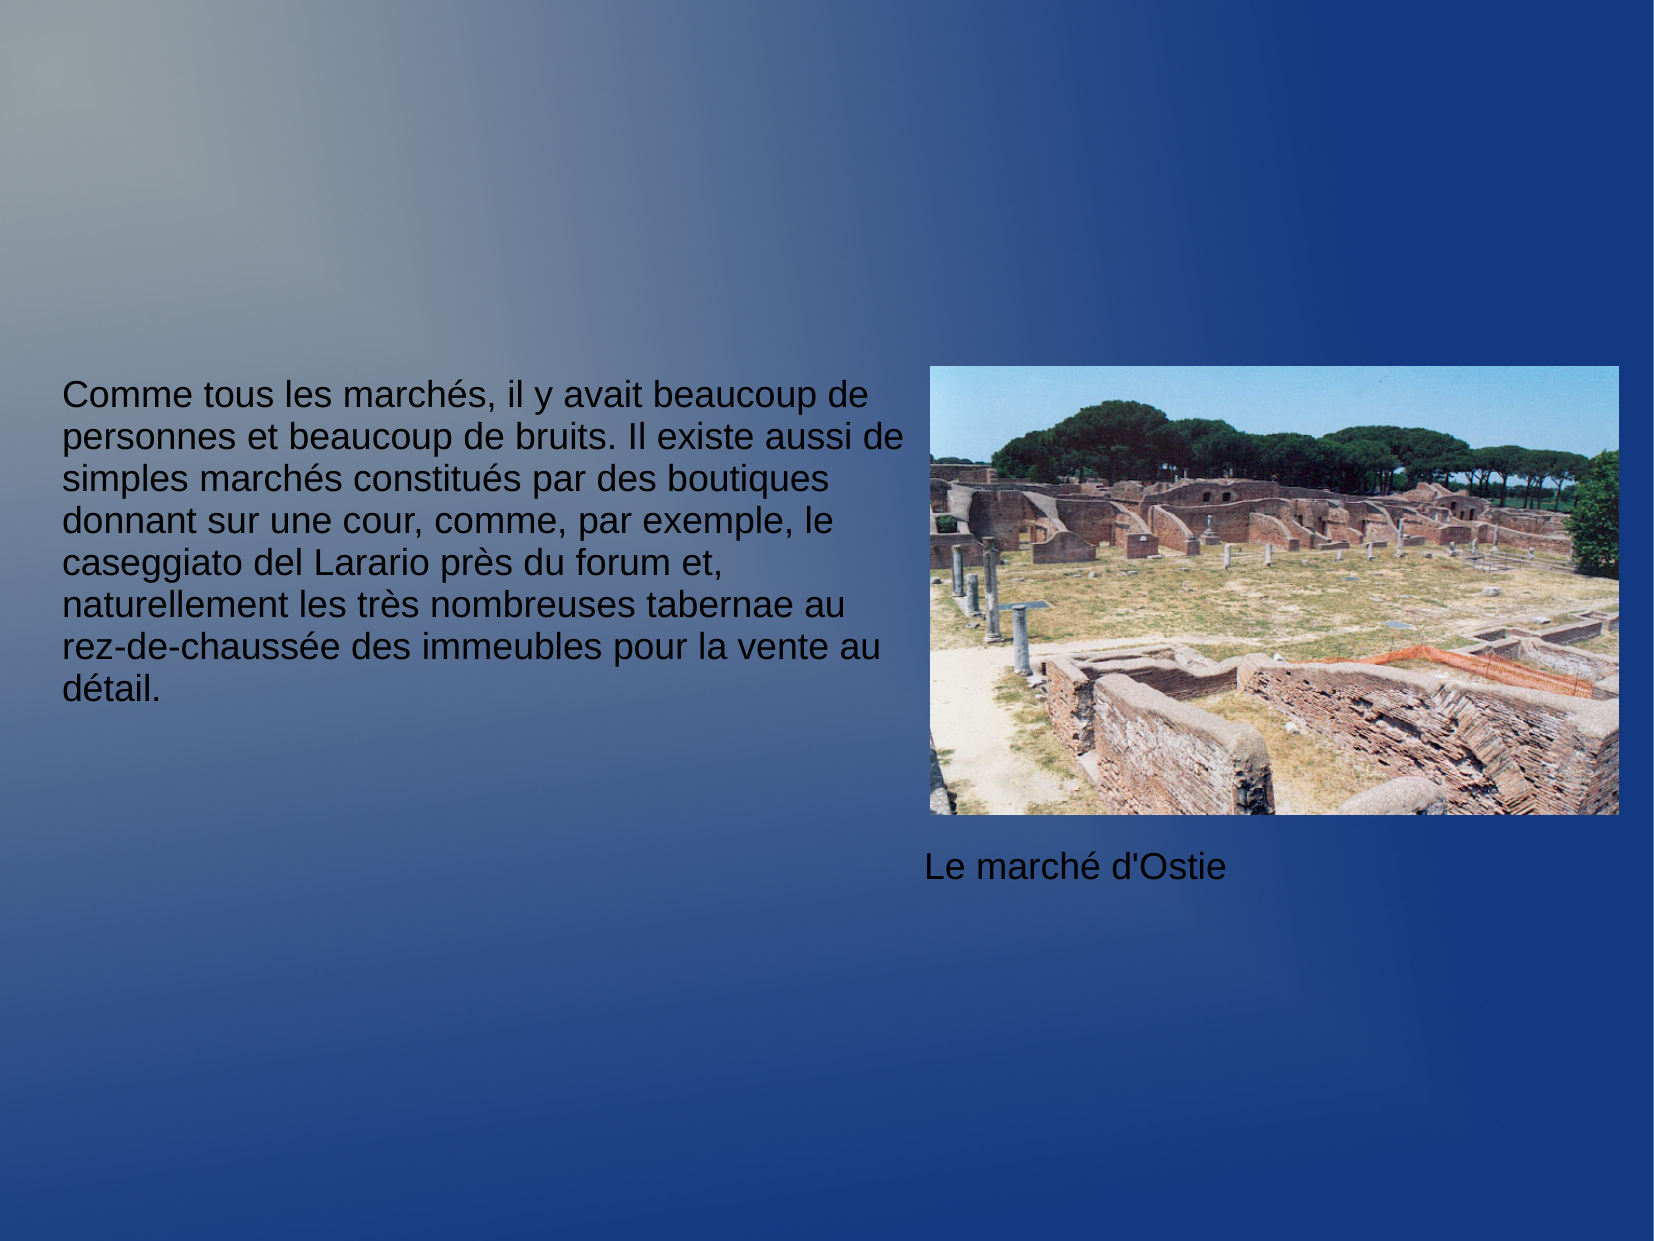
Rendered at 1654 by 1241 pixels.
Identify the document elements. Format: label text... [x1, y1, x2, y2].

text_box Le marché d'Ostie [909, 838, 1642, 896]
picture [0, 0, 1654, 1241]
text_box Comme tous les marchés, il y avait beaucoup de personnes et beaucoup de bruits. Il existe aussi de simples marchés constitués par des boutiques donnant sur une cour, comme, par exemple, le caseggiato del Larario près du forum et, naturellement les très nombreuses tabernae au rez-de-chaussée des immeubles pour la vente au détail. [47, 366, 922, 718]
